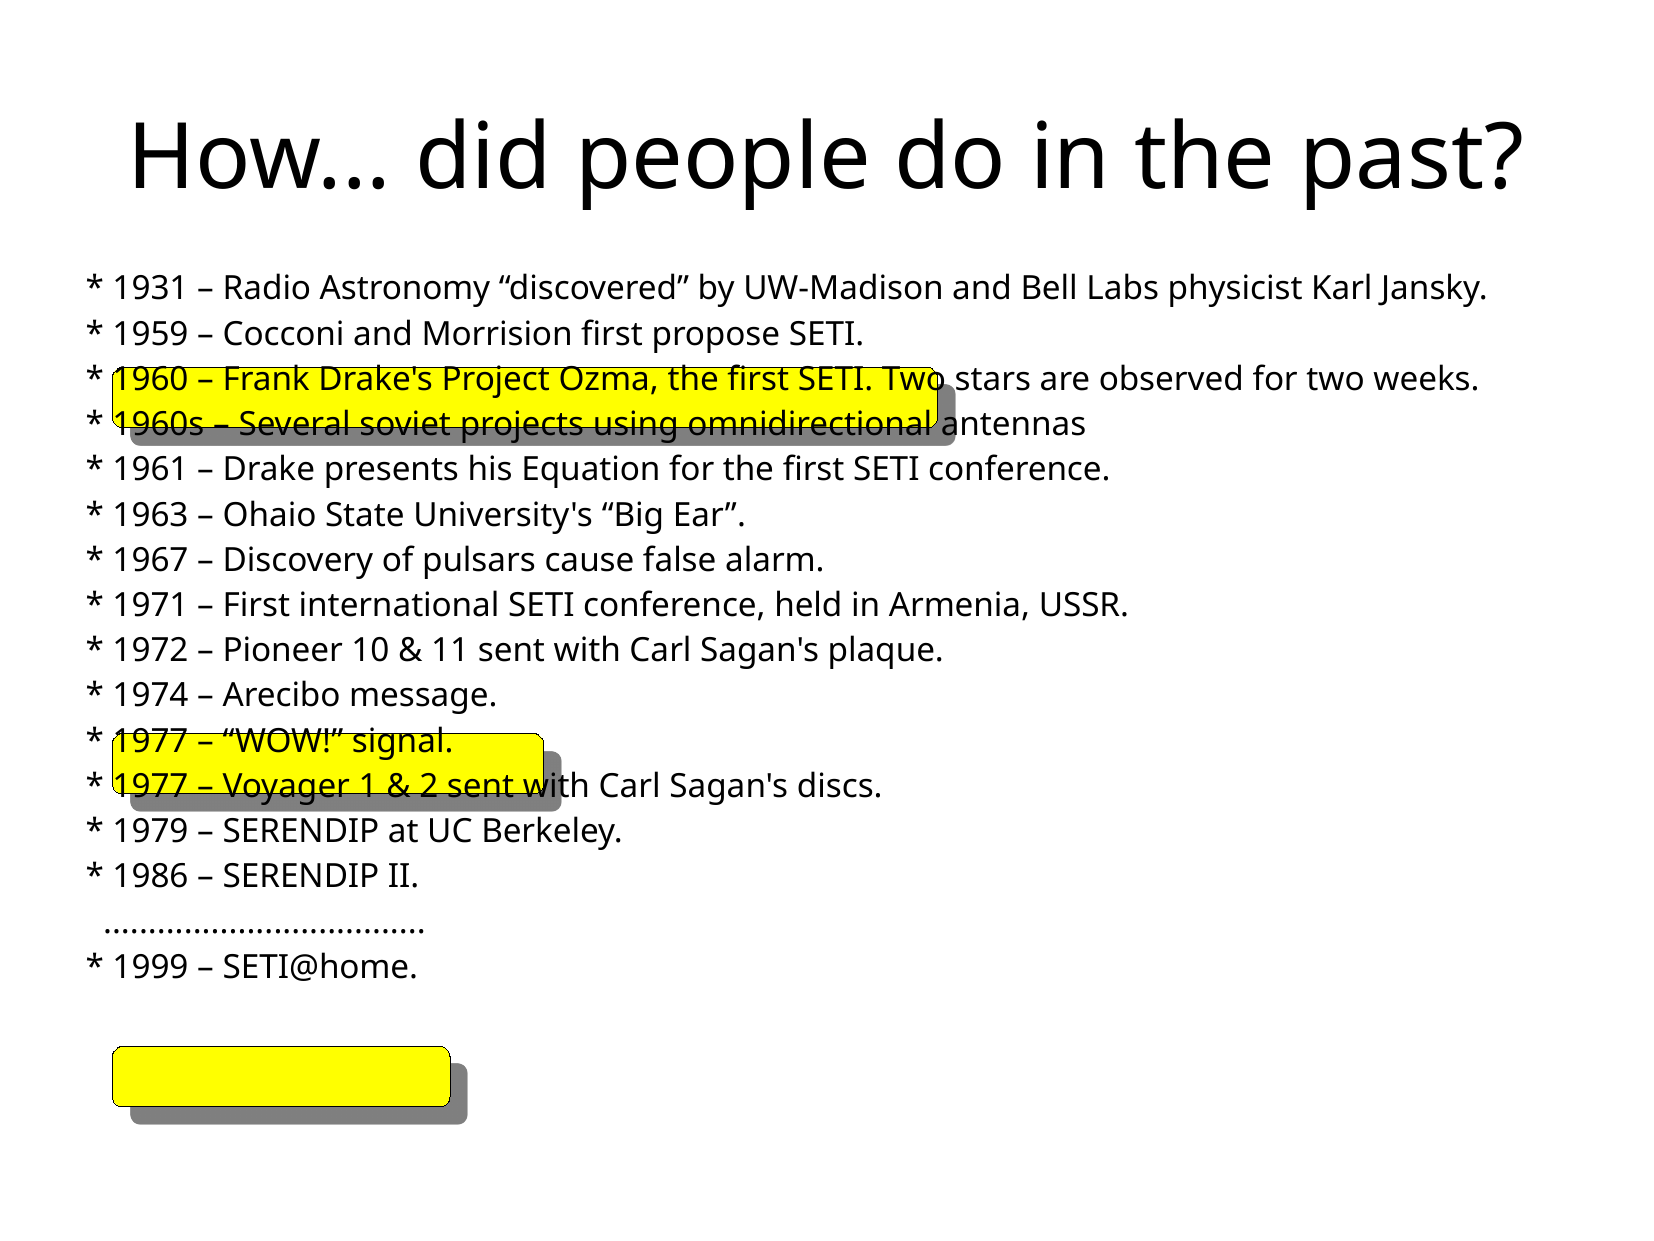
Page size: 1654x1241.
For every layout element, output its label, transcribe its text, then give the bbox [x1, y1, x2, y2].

text_box * 1931 – Radio Astronomy “discovered” by UW-Madison and Bell Labs physicist Karl Jansky. * 1959 – Cocconi and Morrision first propose SETI. * 1960 – Frank Drake's Project Ozma, the first SETI. Two stars are observed for two weeks. * 1960s – Several soviet projects using omnidirectional antennas * 1961 – Drake presents his Equation for the first SETI conference. * 1963 – Ohaio State University's “Big Ear”. * 1967 – Discovery of pulsars cause false alarm. * 1971 – First international SETI conference, held in Armenia, USSR. * 1972 – Pioneer 10 & 11 sent with Carl Sagan's plaque. * 1974 – Arecibo message. * 1977 – “WOW!” signal. * 1977 – Voyager 1 & 2 sent with Carl Sagan's discs. * 1979 – SERENDIP at UC Berkeley. * 1986 – SERENDIP II. .................................... * 1999 – SETI@home. [70, 256, 1609, 1105]
title How... did people do in the past? [82, 56, 1571, 250]
